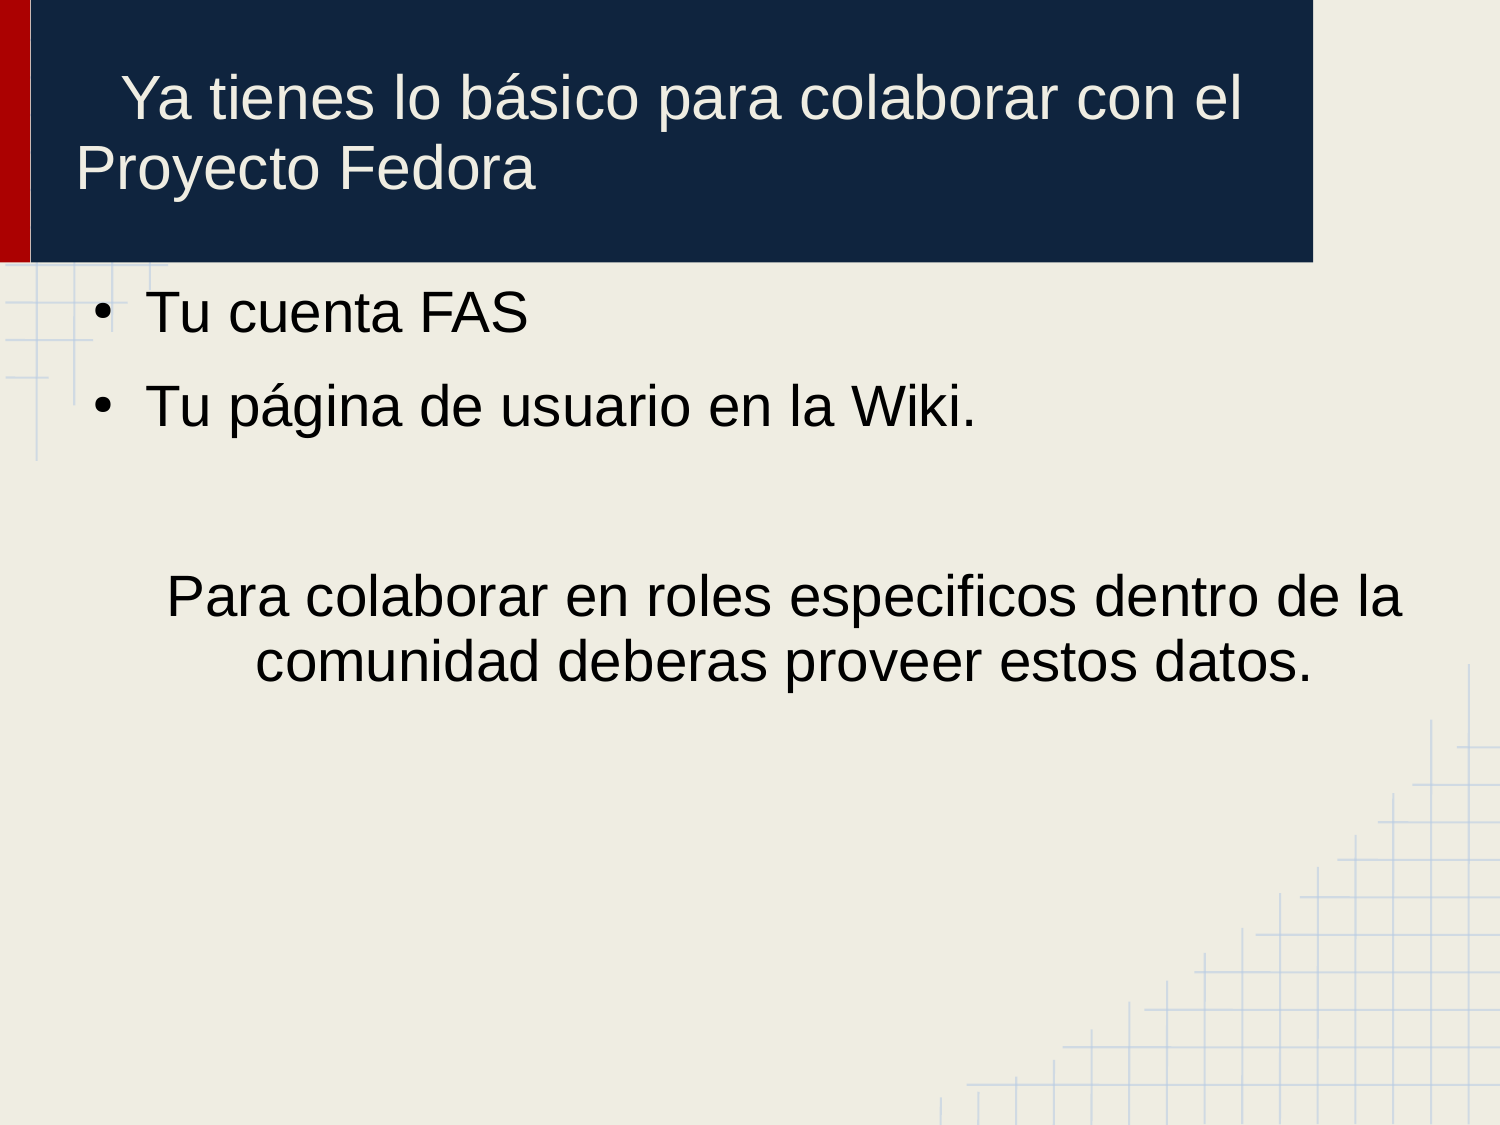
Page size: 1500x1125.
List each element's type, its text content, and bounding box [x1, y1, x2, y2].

list Tu cuenta FAS Tu página de usuario en la Wiki. Para colaborar en roles especificos dentro de la comunidad deberas proveer estos datos. [75, 279, 1425, 933]
title Ya tienes lo básico para colaborar con el Proyecto Fedora [75, 22, 1276, 244]
